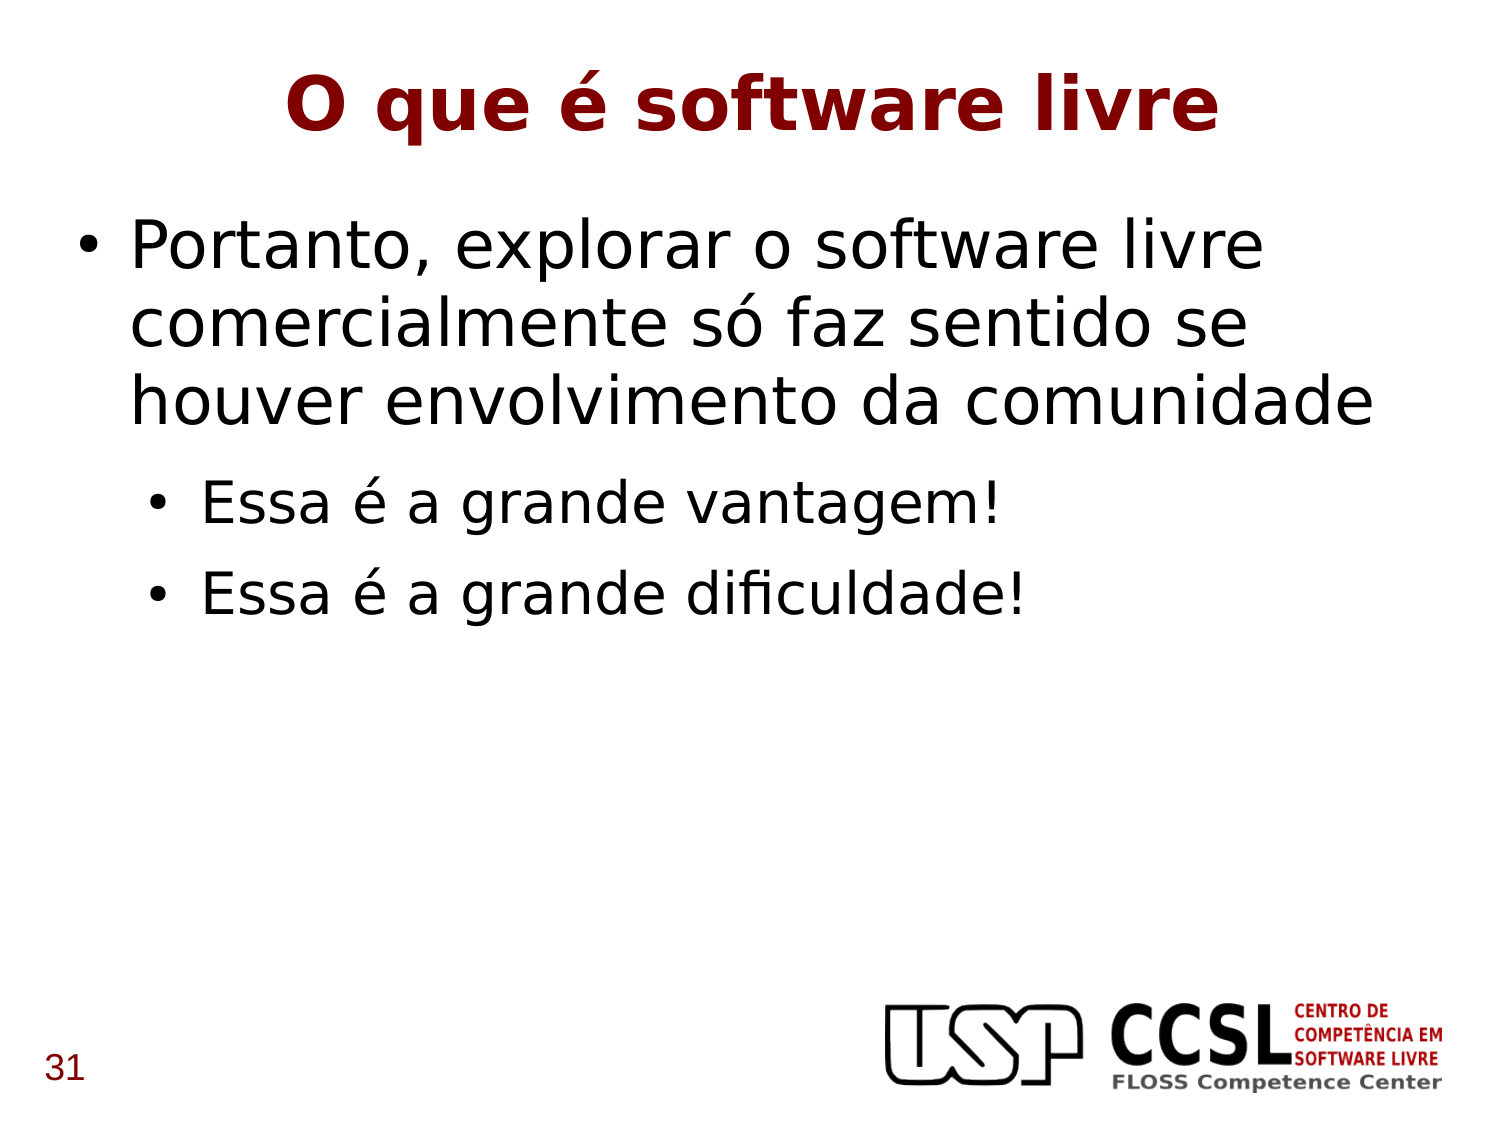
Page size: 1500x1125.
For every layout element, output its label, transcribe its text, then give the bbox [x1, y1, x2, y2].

list Portanto, explorar o software livre comercialmente só faz sentido se houver envolvimento da comunidade Essa é a grande vantagem! Essa é a grande dificuldade! [59, 206, 1447, 950]
picture [885, 1003, 1442, 1093]
title O que é software livre [59, 29, 1447, 180]
